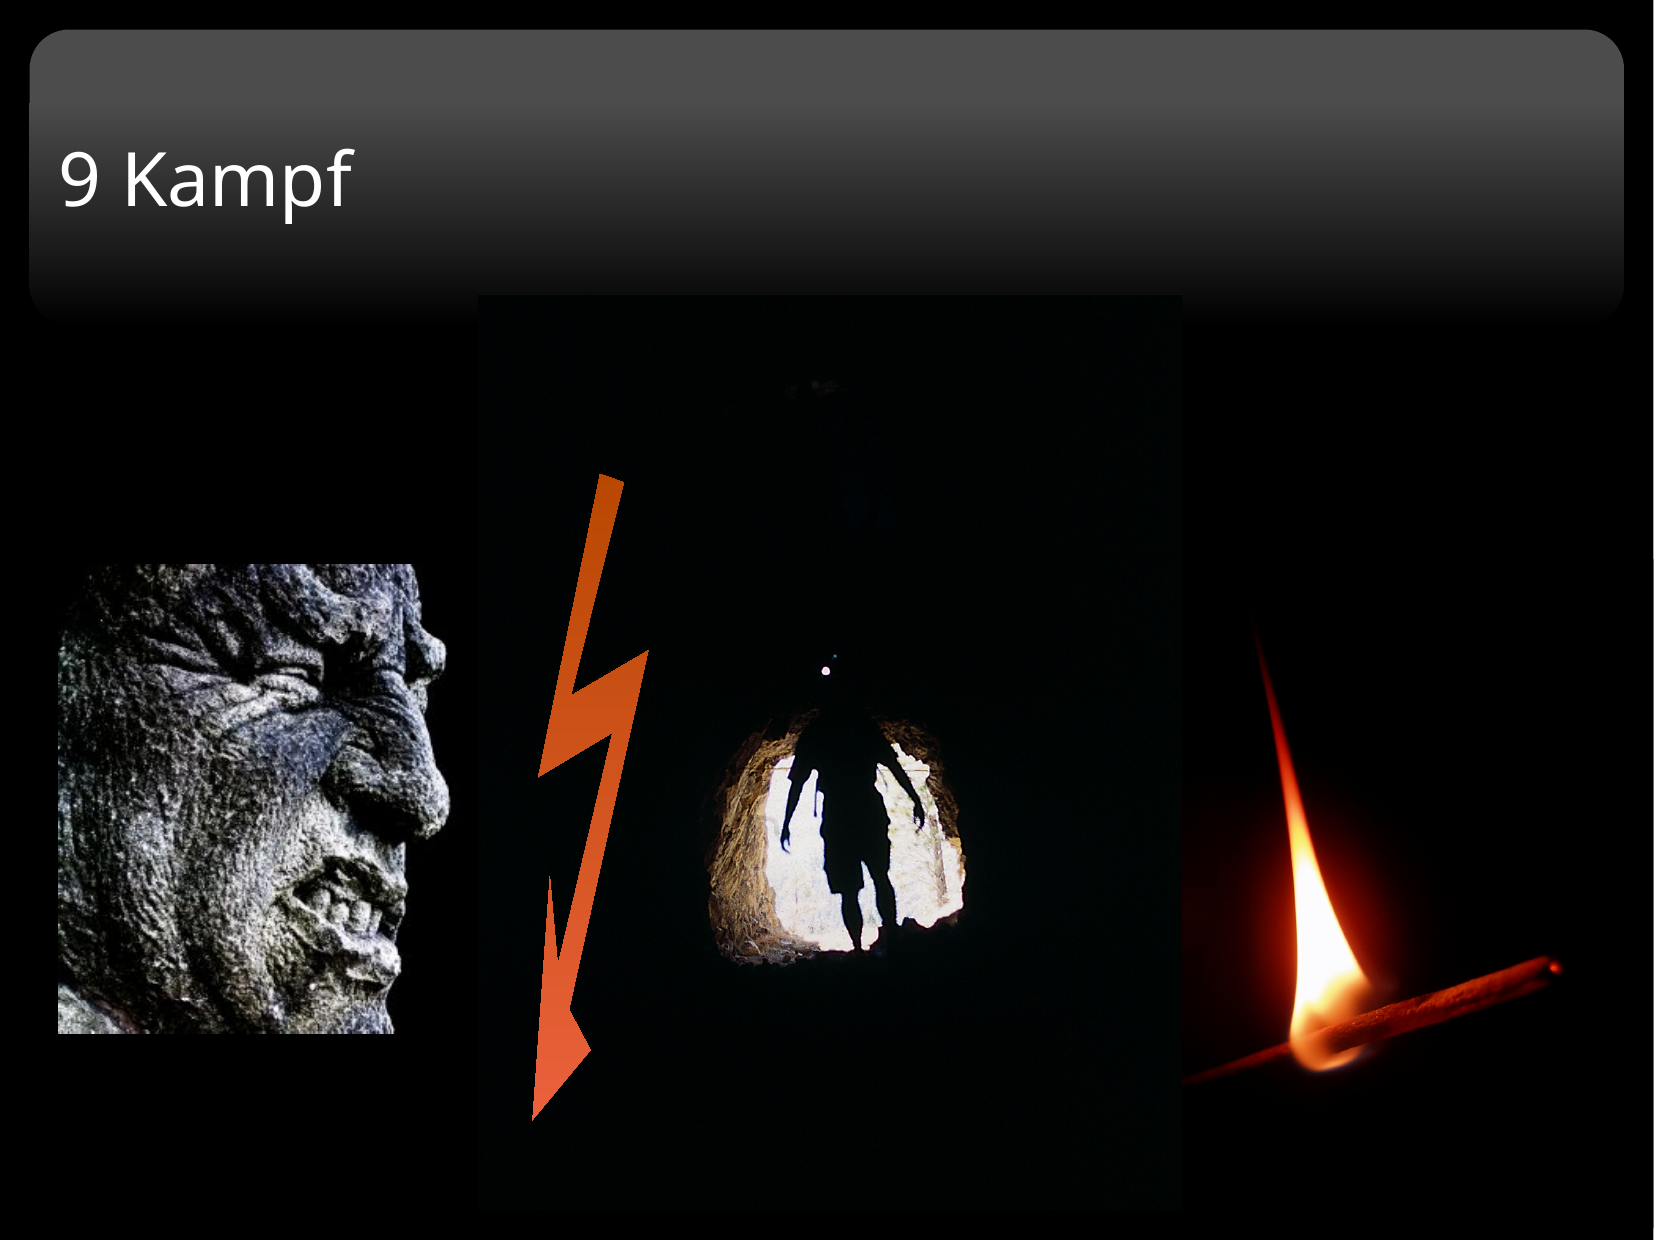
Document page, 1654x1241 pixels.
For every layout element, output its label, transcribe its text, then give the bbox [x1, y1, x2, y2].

title 9 Kampf [59, 59, 1595, 296]
picture [58, 564, 473, 1034]
text_box [531, 472, 650, 1123]
picture [478, 295, 1654, 1228]
